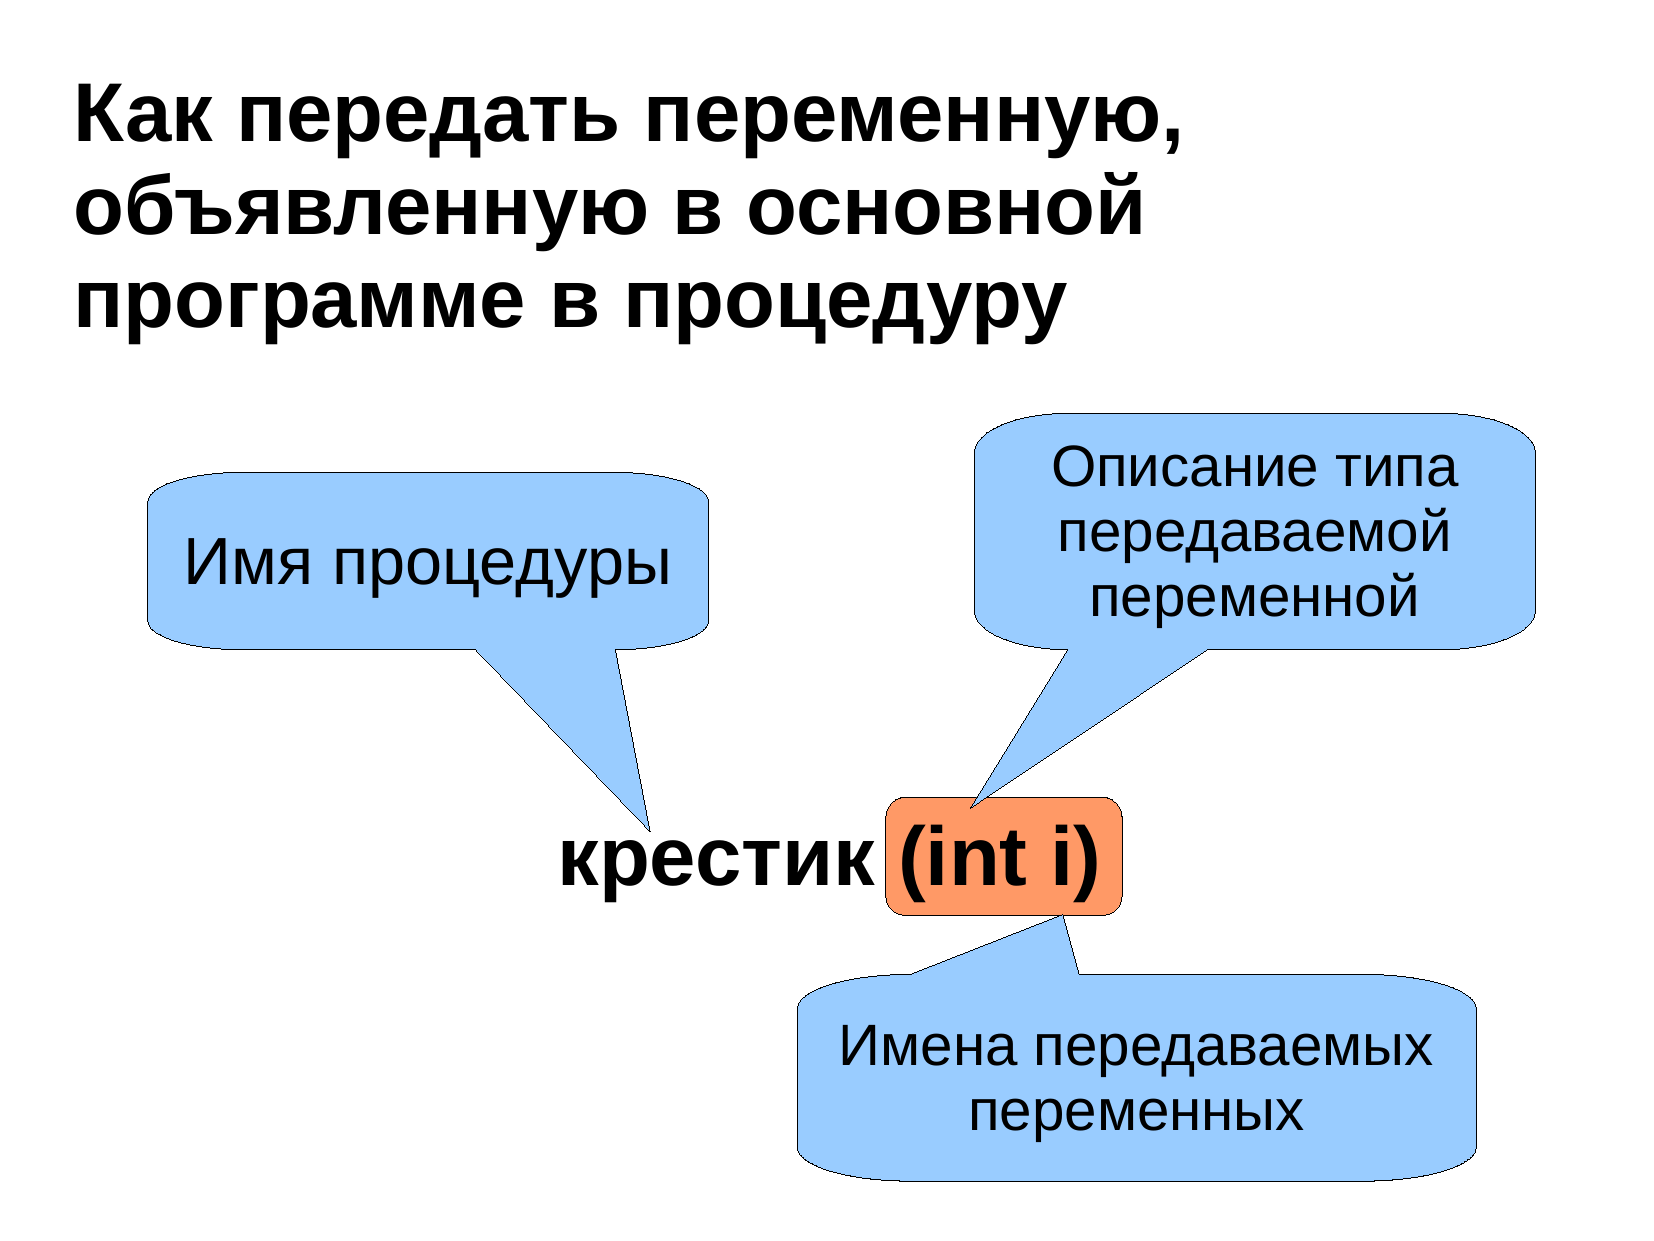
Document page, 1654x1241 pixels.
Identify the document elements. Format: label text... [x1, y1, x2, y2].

text_box Описание типа передаваемой переменной [970, 413, 1536, 809]
text_box Имена передаваемых переменных [797, 914, 1477, 1182]
text_box [893, 911, 1115, 916]
text_box Имя процедуры [147, 472, 709, 832]
text_box Как передать переменную, объявленную в основной программе в процедуру крестик (int i) [59, 59, 1625, 911]
